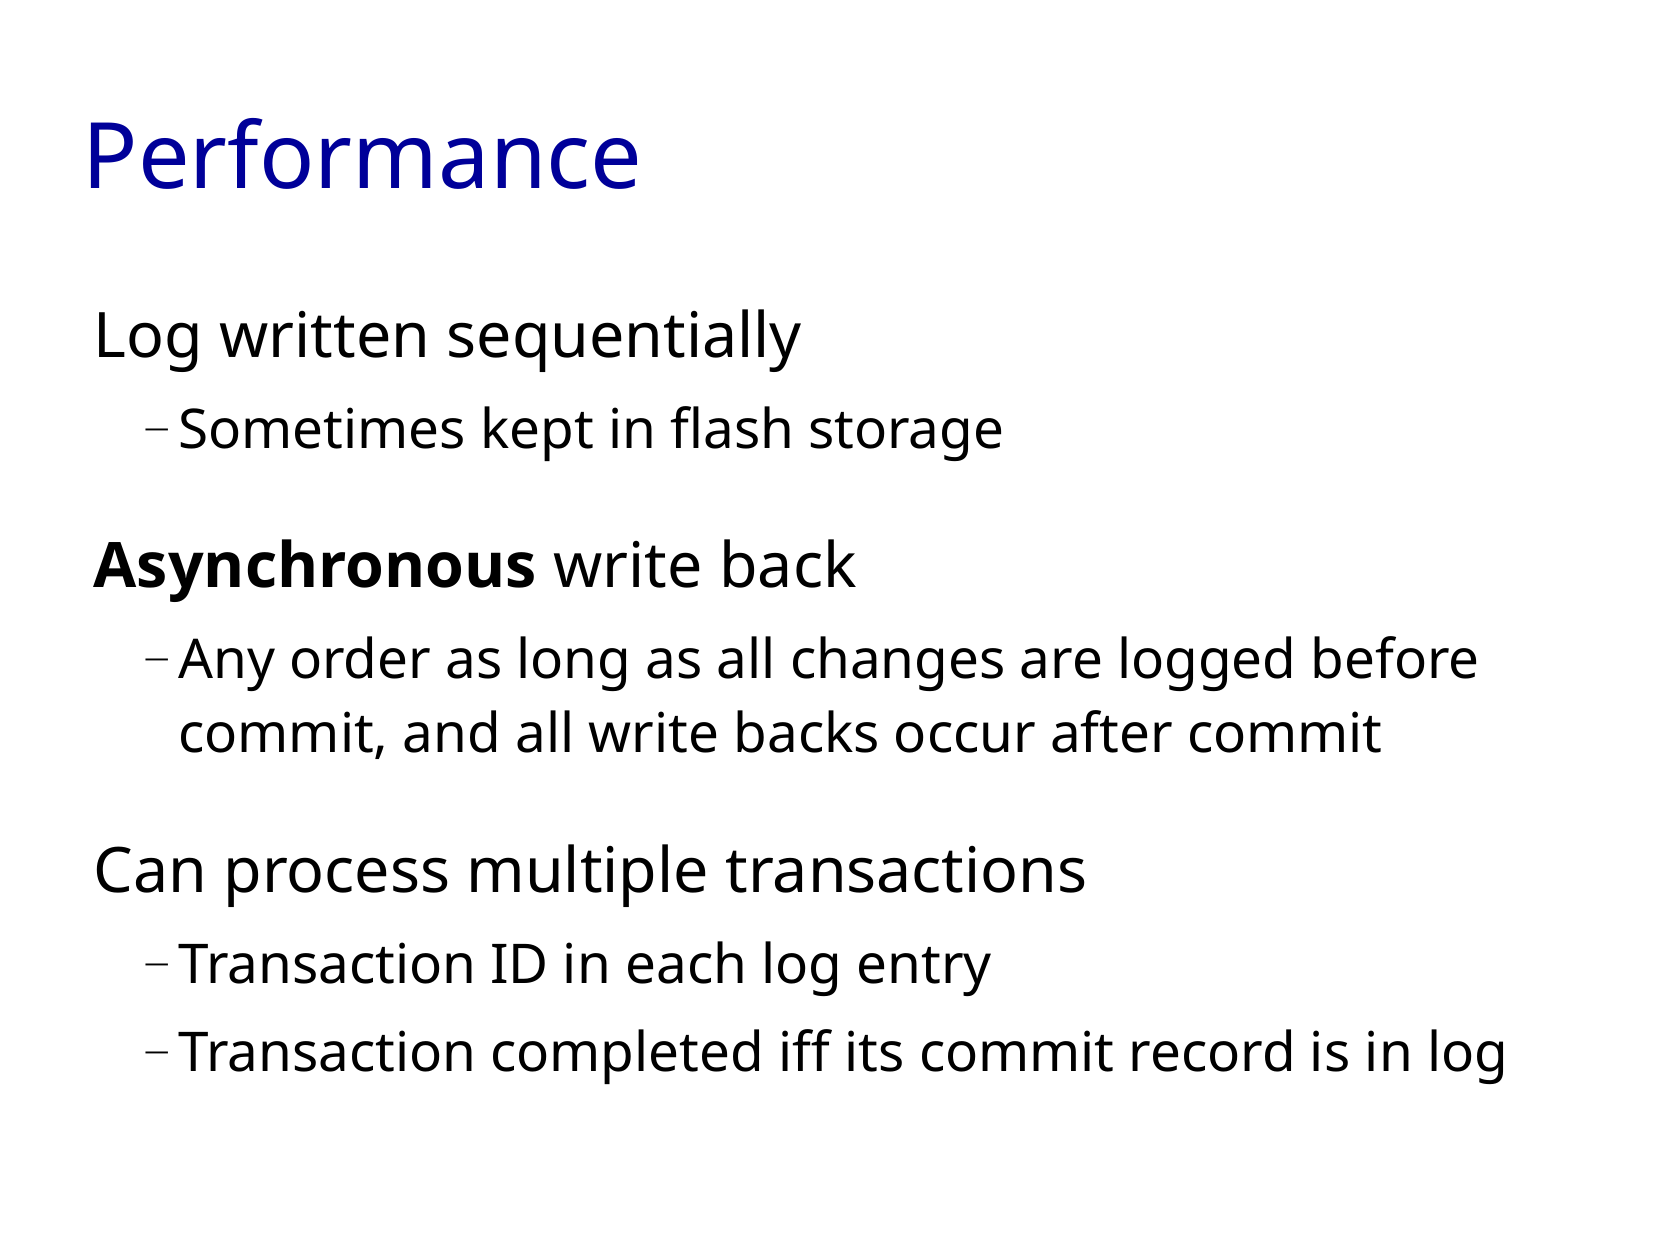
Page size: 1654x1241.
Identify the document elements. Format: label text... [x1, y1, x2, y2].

title Performance [82, 49, 1571, 257]
list Log written sequentially Sometimes kept in flash storage Asynchronous write back Any order as long as all changes are logged before commit, and all write backs occur after commit Can process multiple transactions Transaction ID in each log entry Transaction completed iff its commit record is in log [60, 290, 1571, 1096]
